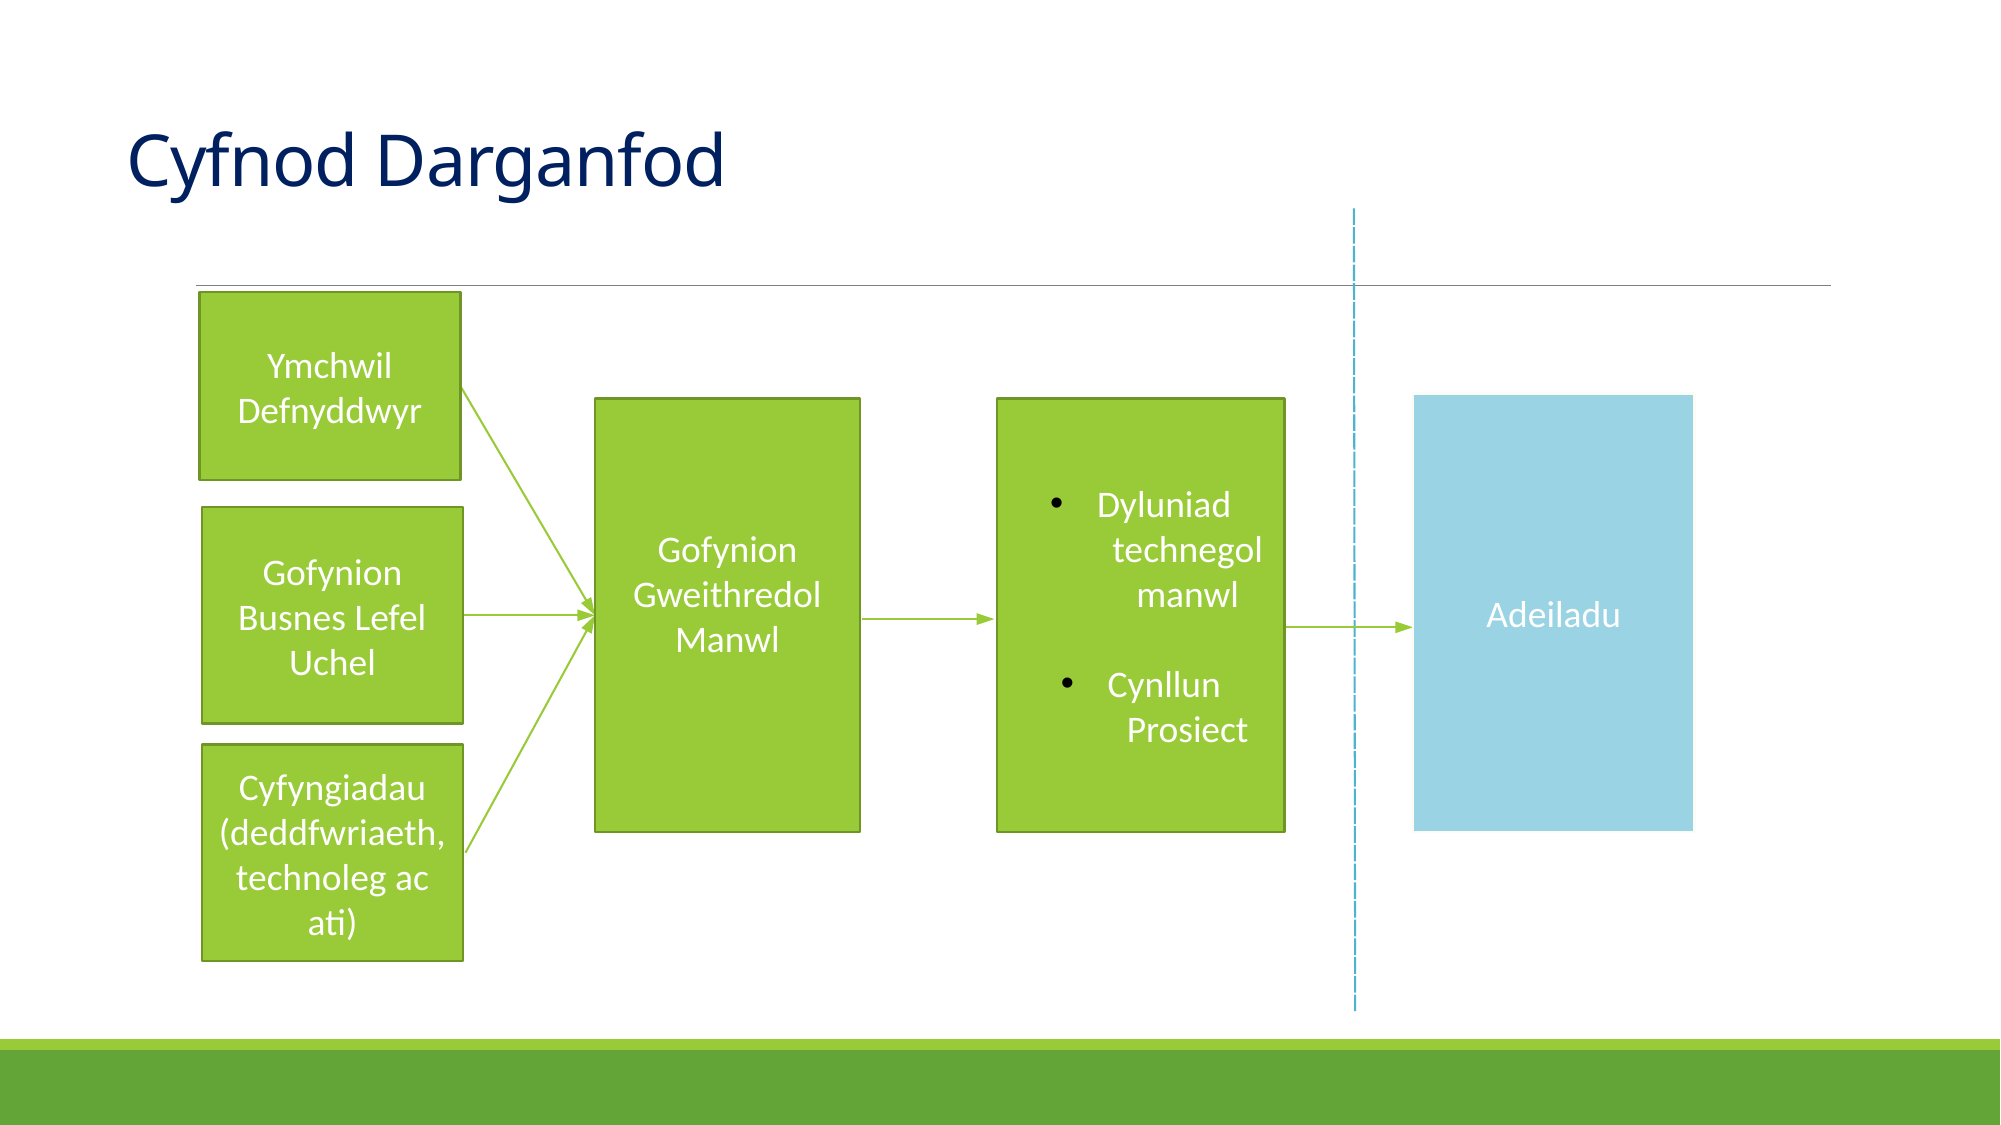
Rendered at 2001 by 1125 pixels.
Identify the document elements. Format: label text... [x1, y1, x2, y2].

text_box Adeiladu [1413, 394, 1695, 832]
text_box Ymchwil Defnyddwyr [199, 292, 460, 480]
text_box Cyfyngiadau (deddfwriaeth, technoleg ac ati) [202, 745, 463, 961]
text_box Gofynion Gweithredol Manwl [595, 399, 860, 832]
text_box Gofynion Busnes Lefel Uchel [202, 507, 463, 723]
text_box Dyluniad technegol manwl Cynllun Prosiect [997, 399, 1285, 832]
title Cyfnod Darganfod [111, 99, 836, 209]
